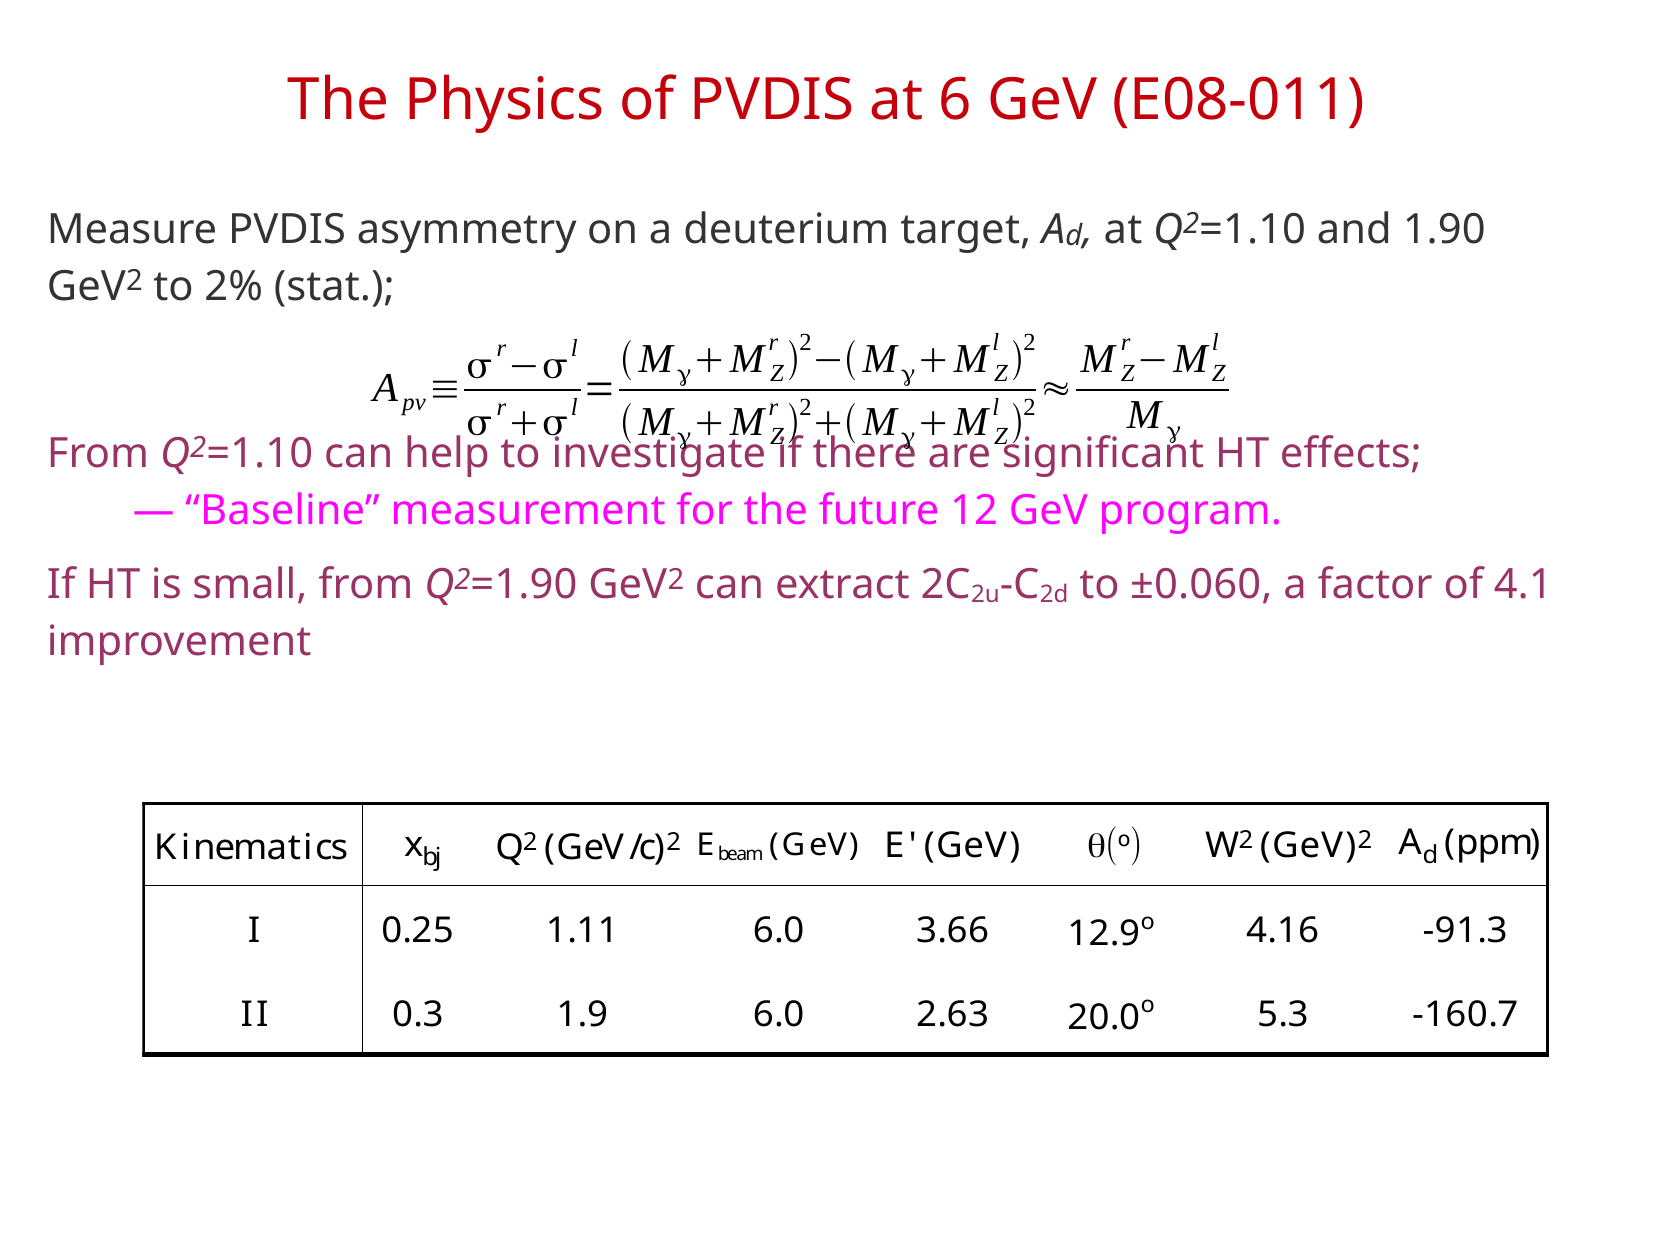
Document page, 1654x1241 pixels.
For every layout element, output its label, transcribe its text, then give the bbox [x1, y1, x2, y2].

chart [362, 328, 1238, 451]
chart [142, 802, 1552, 1058]
title The Physics of PVDIS at 6 GeV (E08-011) [121, 49, 1533, 144]
list Measure PVDIS asymmetry on a deuterium target, Ad, at Q2=1.10 and 1.90 GeV2 to 2% (stat.); From Q2=1.10 can help to investigate if there are significant HT effects; — “Baseline” measurement for the future 12 GeV program. If HT is small, from Q2=1.90 GeV2 can extract 2C2u-C2d to ±0.060, a factor of 4.1 improvement [46, 198, 1592, 724]
